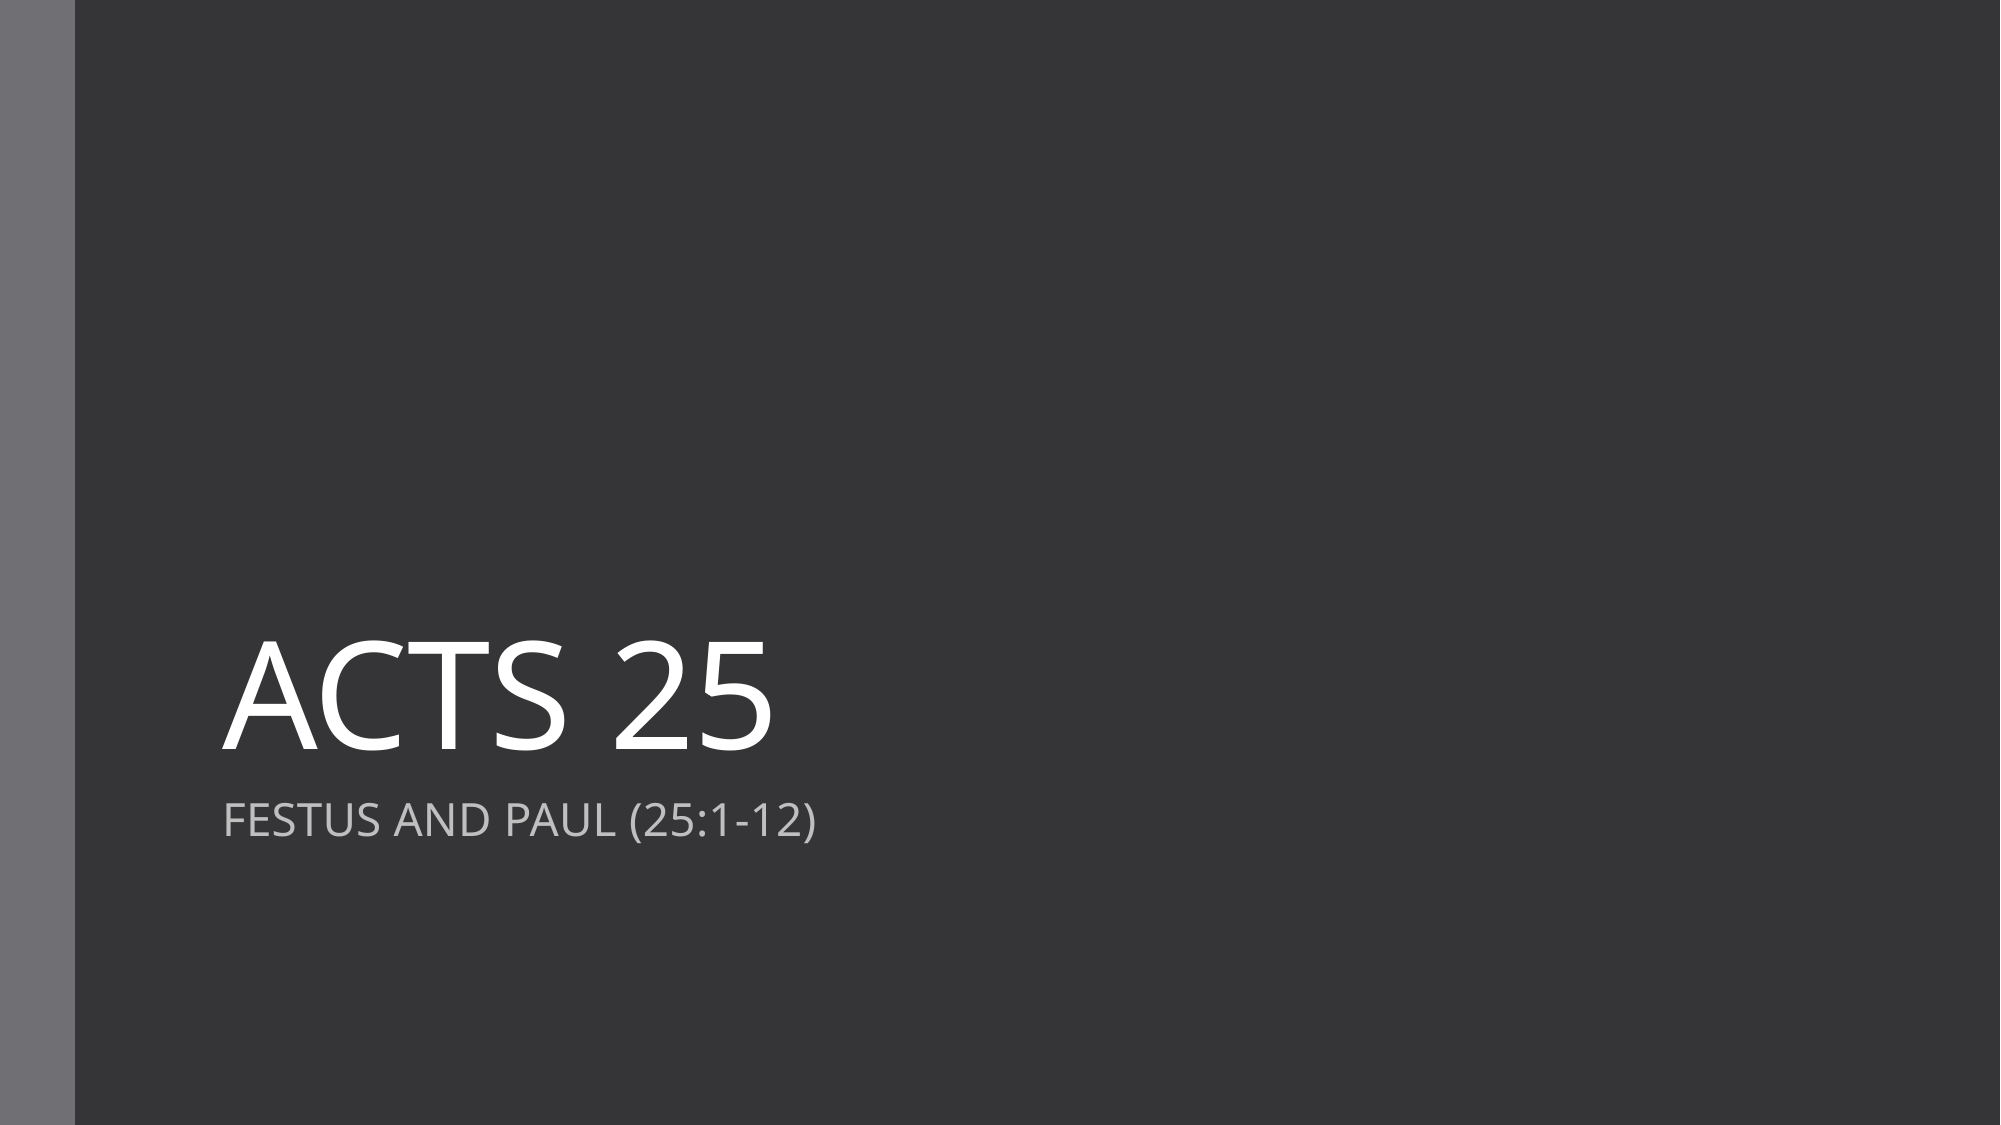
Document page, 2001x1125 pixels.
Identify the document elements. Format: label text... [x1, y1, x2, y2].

title ACTS 25 [206, 124, 1752, 787]
subtitle FESTUS AND PAUL (25:1-12) [206, 787, 1752, 1066]
